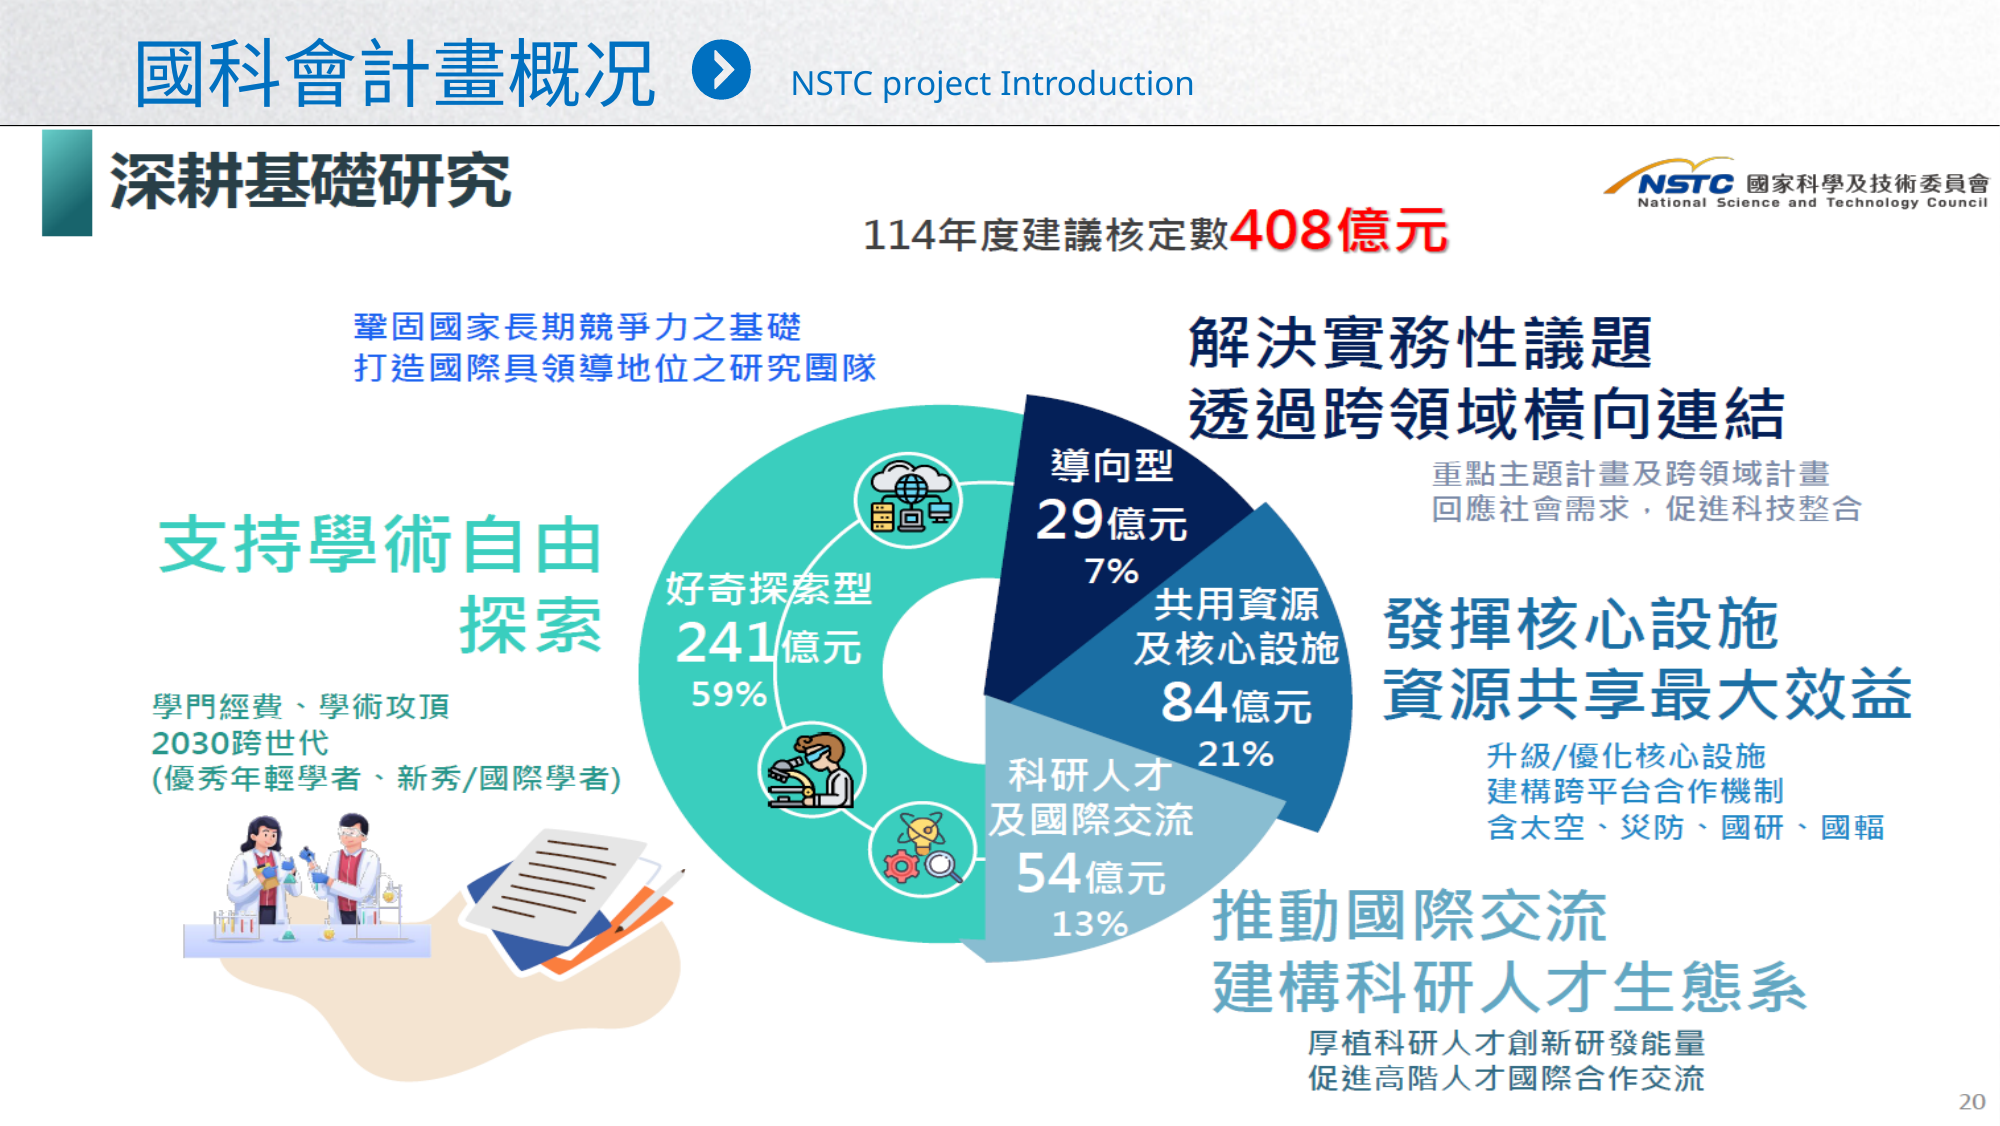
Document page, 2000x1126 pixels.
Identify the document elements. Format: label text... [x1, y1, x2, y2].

text_box NSTC project Introduction [775, 54, 1532, 111]
text_box 國科會計畫概况 [96, 19, 693, 126]
text_box [691, 39, 751, 100]
picture [0, 125, 2000, 1126]
